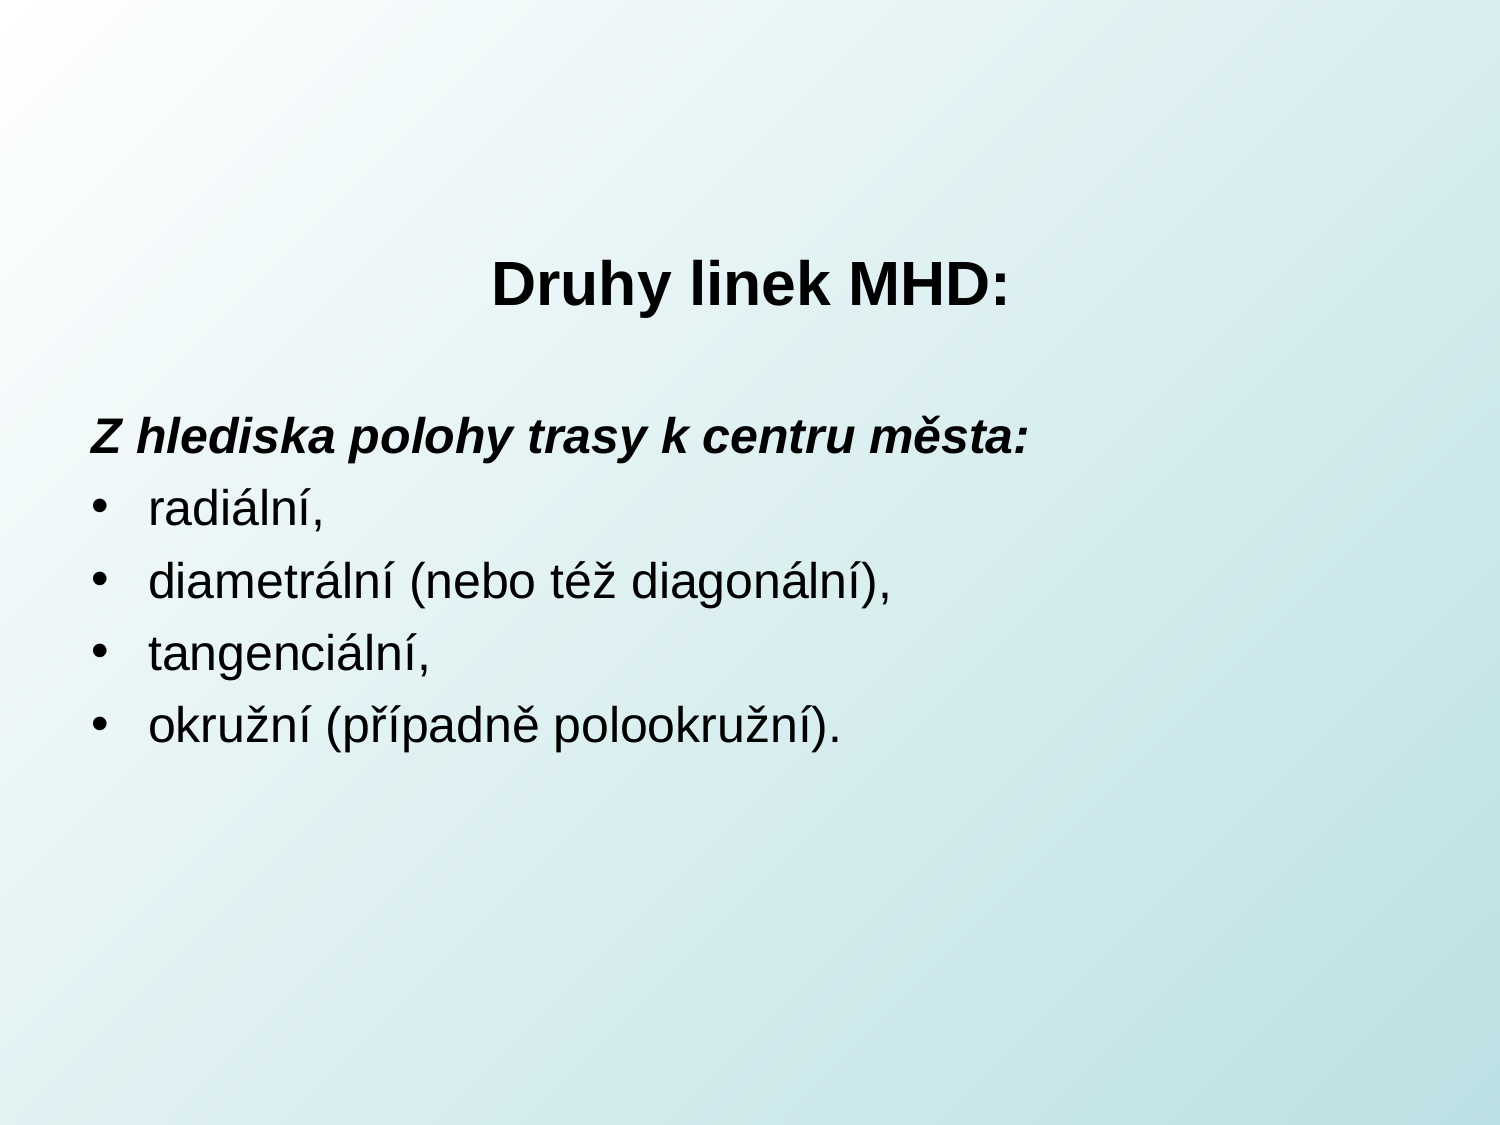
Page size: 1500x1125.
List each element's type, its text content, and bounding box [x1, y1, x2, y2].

list Druhy linek MHD: Z hlediska polohy trasy k centru města: radiální, diametrální (nebo též diagonální), tangenciální, okružní (případně polookružní). [76, 54, 1427, 1017]
